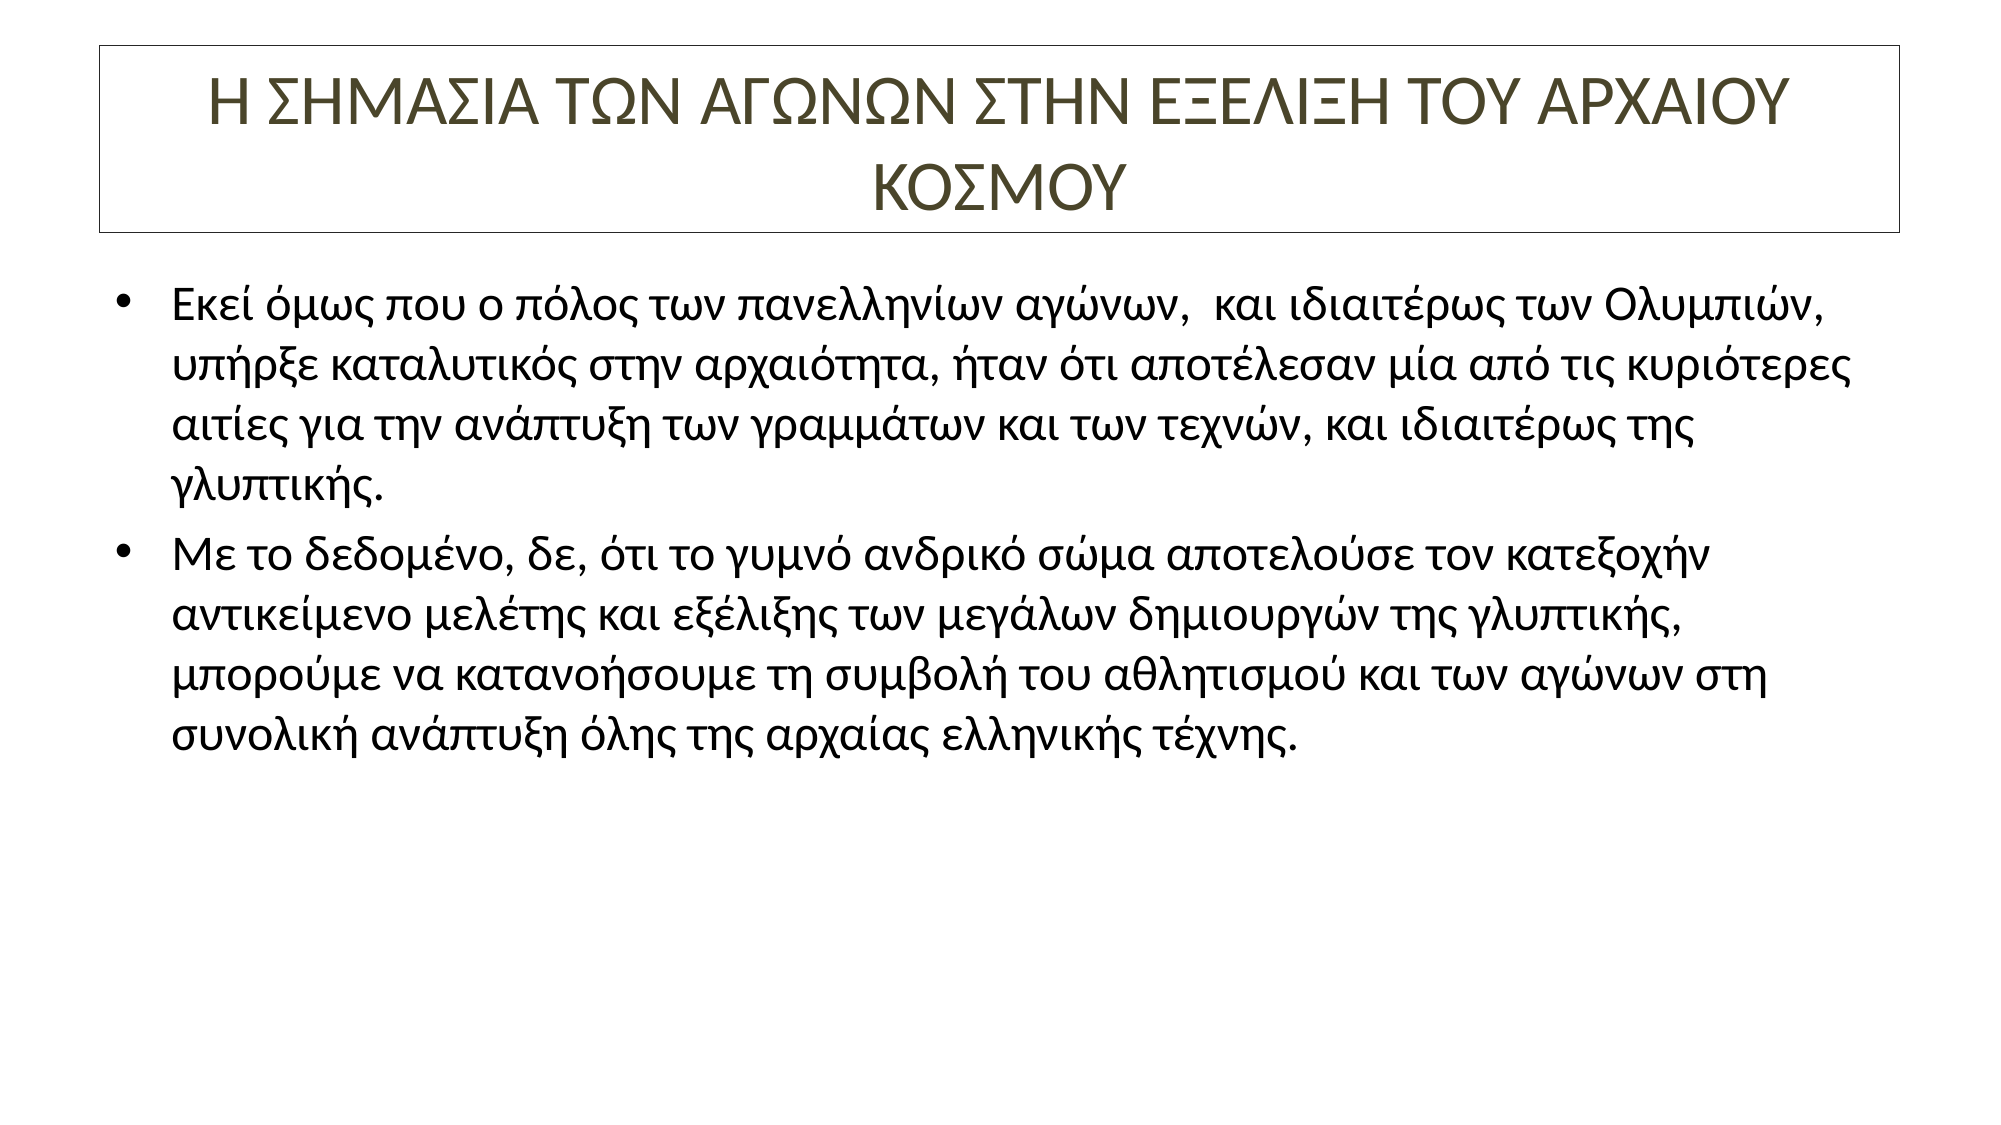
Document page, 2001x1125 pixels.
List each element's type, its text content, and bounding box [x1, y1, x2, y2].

title Η ΣΗΜΑΣΙΑ ΤΩΝ ΑΓΩΝΩΝ ΣΤΗΝ ΕΞΕΛΙΞΗ ΤΟΥ ΑΡΧΑΙΟΥ ΚΟΣΜΟΥ [99, 45, 1900, 233]
list Εκεί όμως που ο πόλος των πανελληνίων αγώνων, και ιδιαιτέρως των Ολυμπιών, υπήρξε καταλυτικός στην αρχαιότητα, ήταν ότι αποτέλεσαν μία από τις κυριότερες αιτίες για την ανάπτυξη των γραμμάτων και των τεχνών, και ιδιαιτέρως της γλυπτικής. Με το δεδομένο, δε, ότι το γυμνό ανδρικό σώμα αποτελούσε τον κατεξοχήν αντικείμενο μελέτης και εξέλιξης των μεγάλων δημιουργών της γλυπτικής, μπορούμε να κατανοήσουμε τη συμβολή του αθλητισμού και των αγώνων στη συνολική ανάπτυξη όλης της αρχαίας ελληνικής τέχνης. [99, 262, 1900, 1005]
